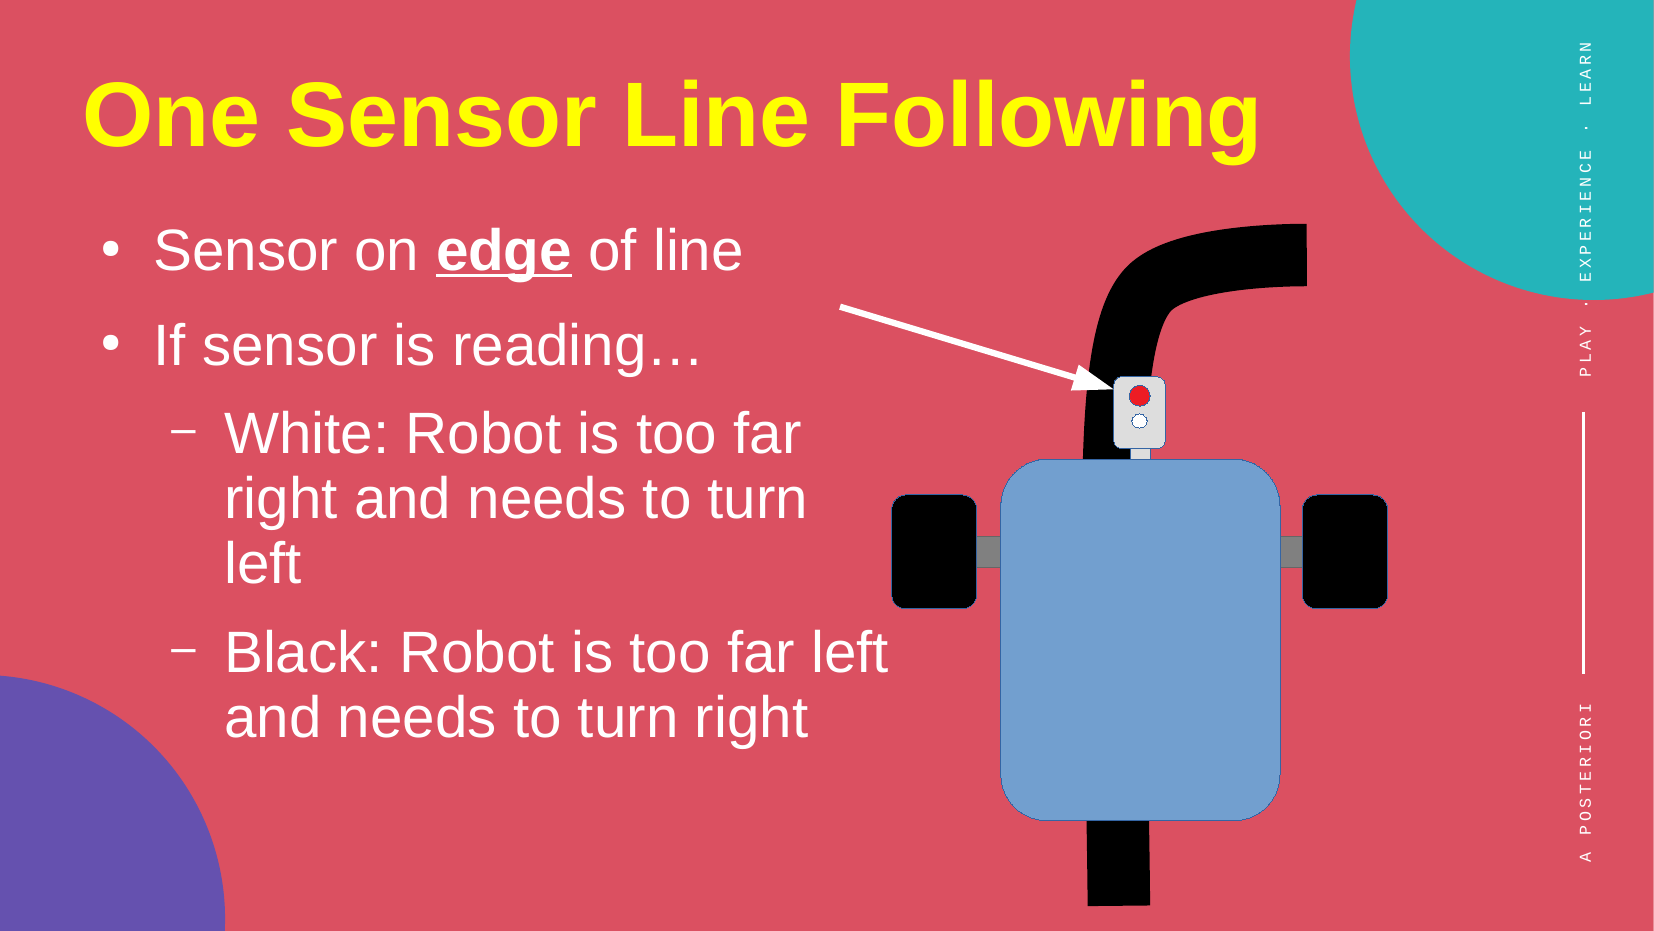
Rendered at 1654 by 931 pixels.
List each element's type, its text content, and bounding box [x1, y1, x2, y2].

title One Sensor Line Following [82, 37, 1351, 193]
text_box [891, 376, 1388, 821]
list Sensor on edge of line If sensor is reading… White: Robot is too far right and needs to turn left Black: Robot is too far left and needs to turn right [82, 217, 892, 758]
